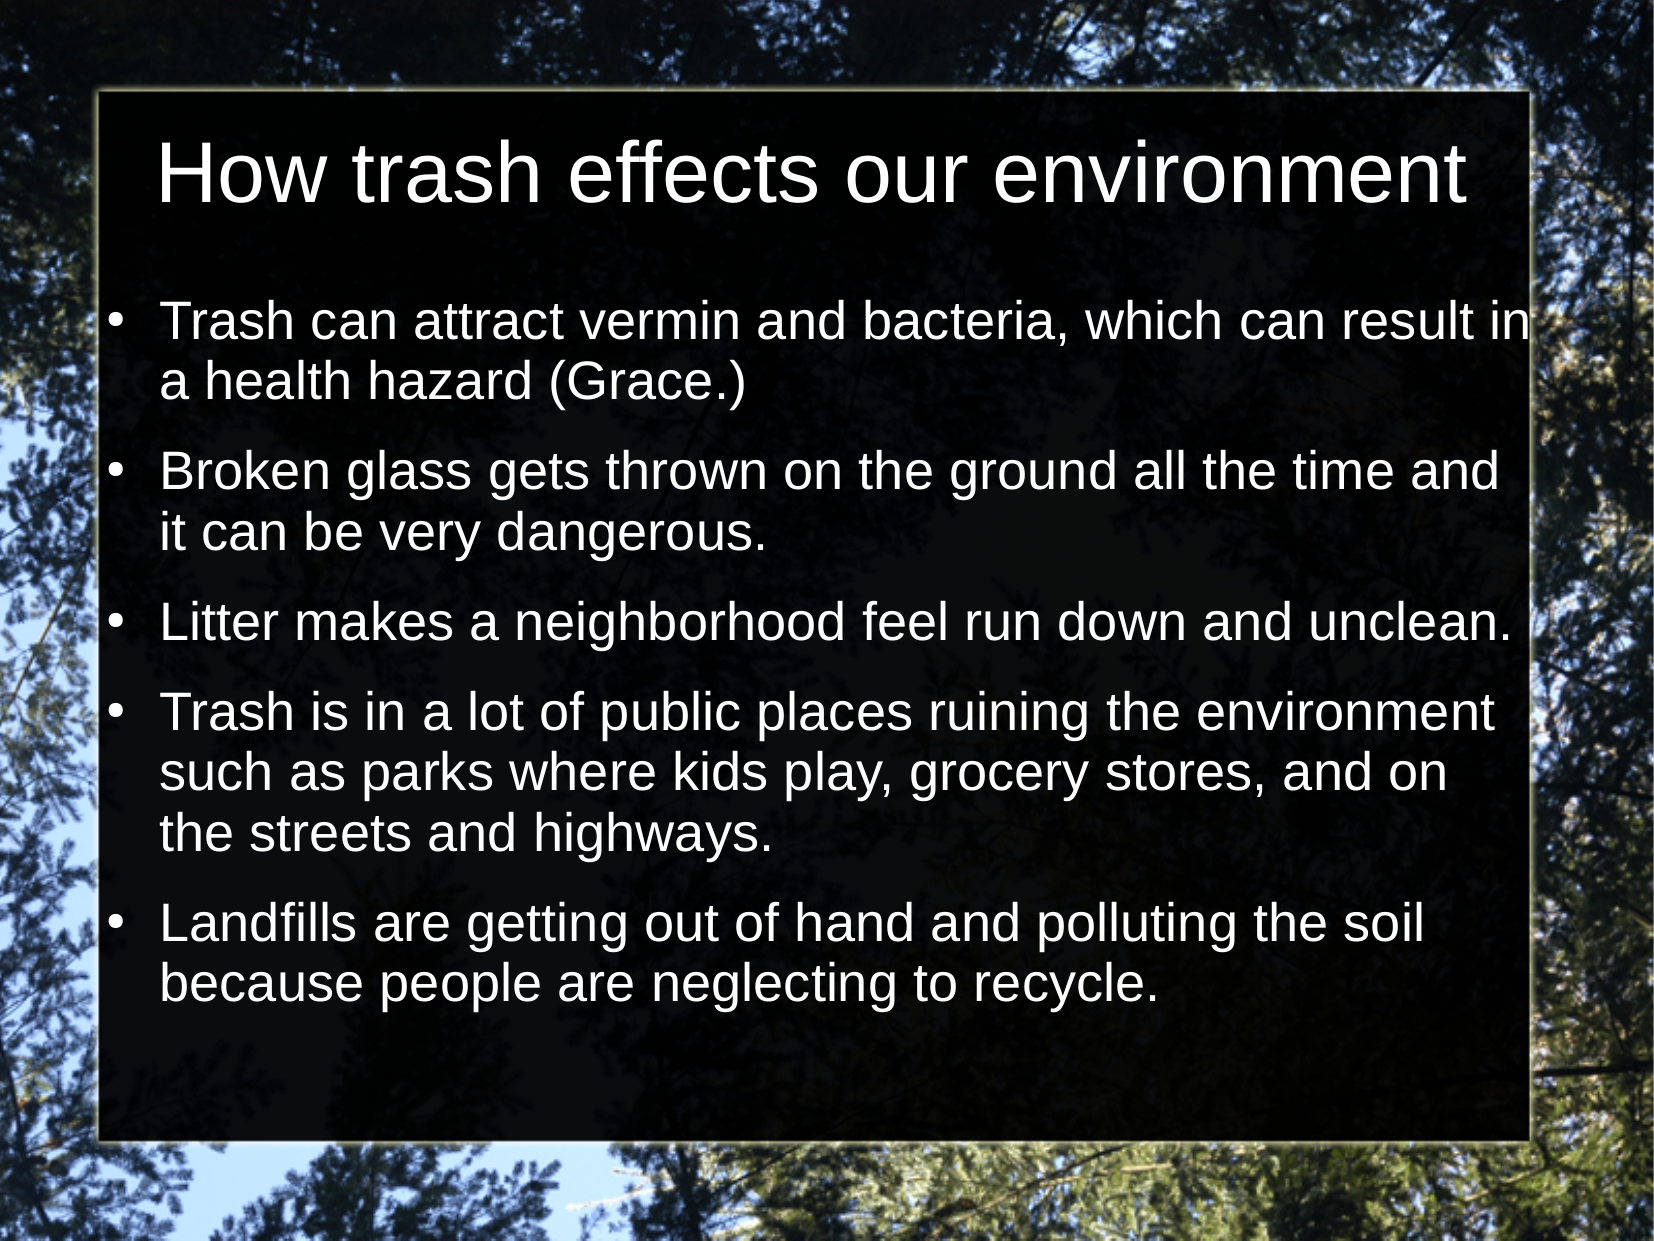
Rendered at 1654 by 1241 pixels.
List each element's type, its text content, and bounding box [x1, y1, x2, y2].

title How trash effects our environment [88, 88, 1536, 257]
list Trash can attract vermin and bacteria, which can result in a health hazard (Grace.) Broken glass gets thrown on the ground all the time and it can be very dangerous. Litter makes a neighborhood feel run down and unclean. Trash is in a lot of public places ruining the environment such as parks where kids play, grocery stores, and on the streets and highways. Landfills are getting out of hand and polluting the soil because people are neglecting to recycle. [88, 290, 1536, 1123]
picture [0, 0, 1654, 1241]
